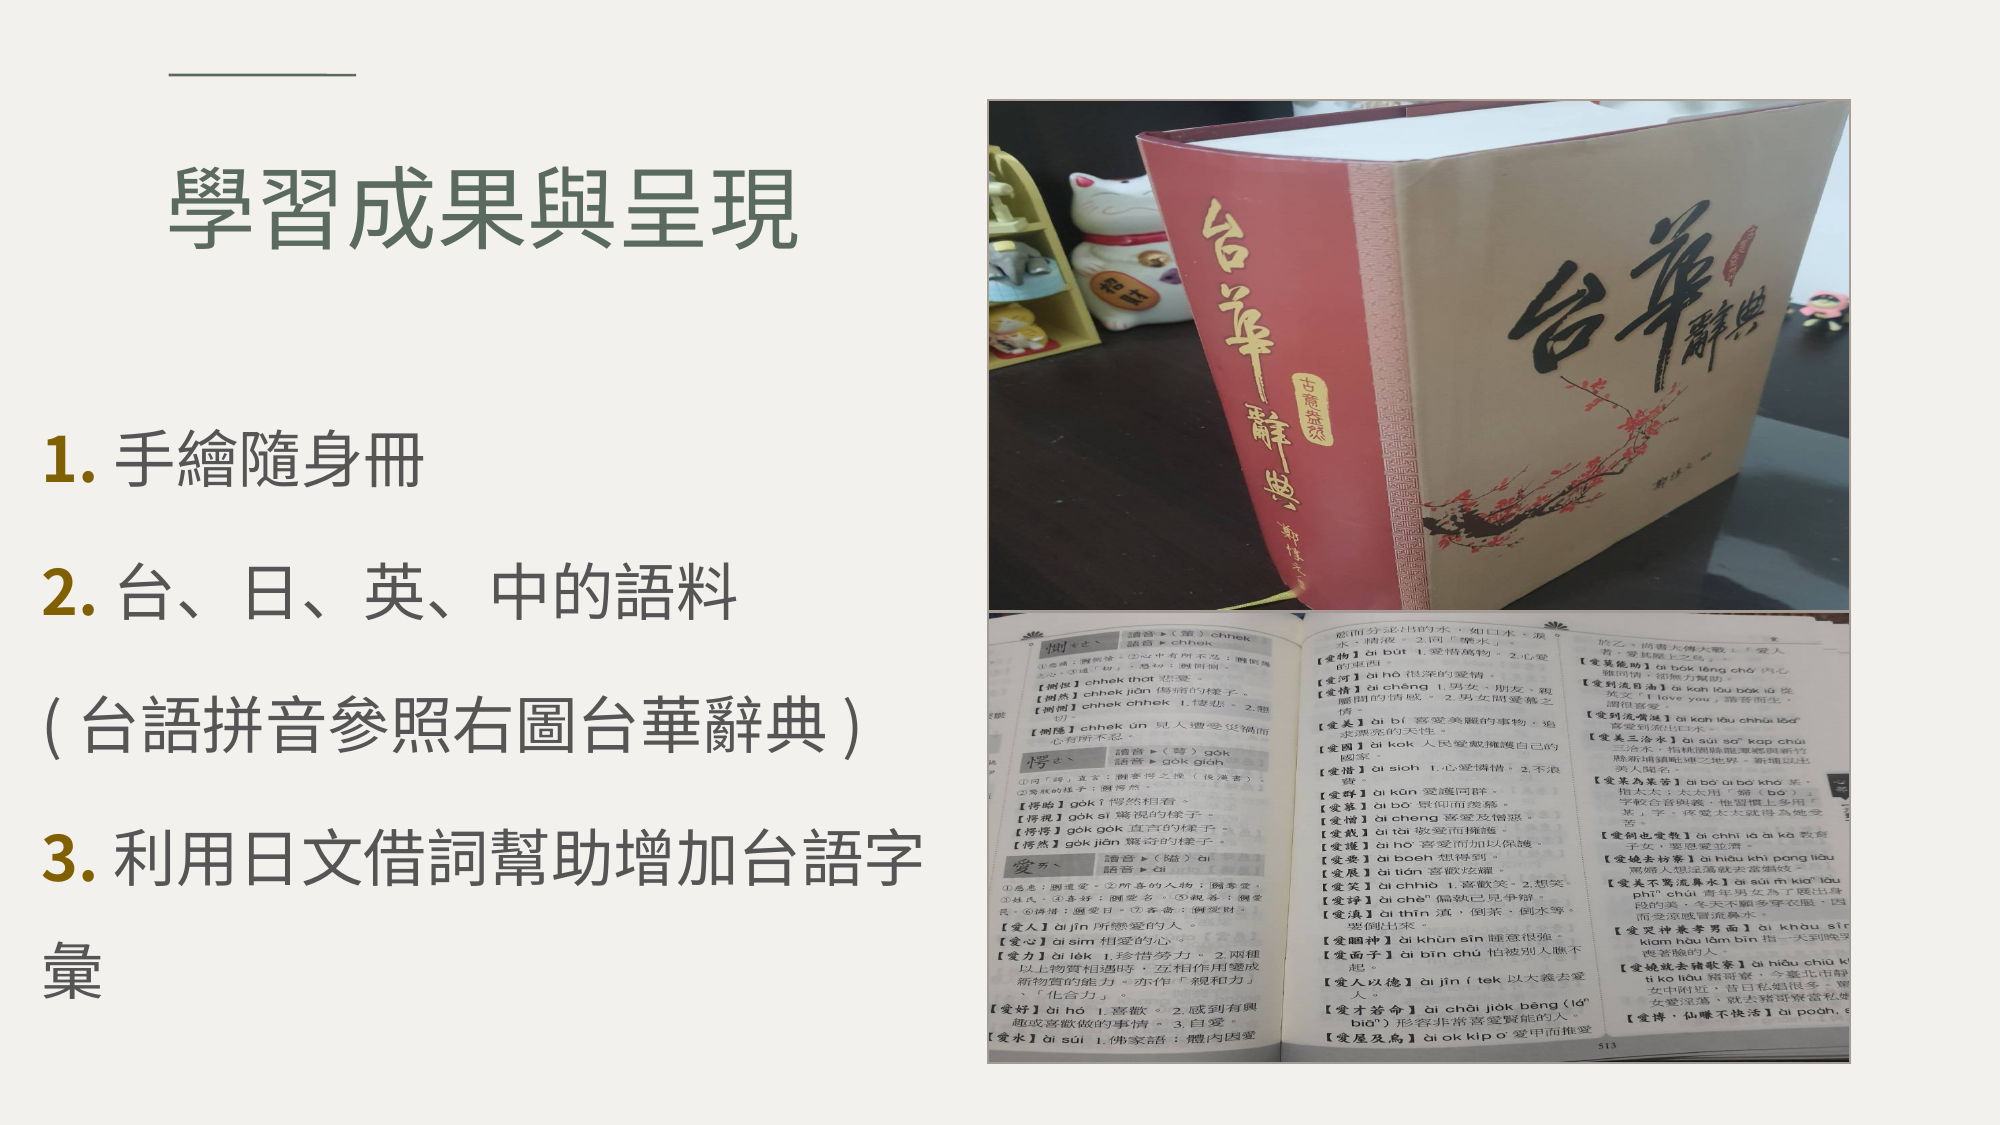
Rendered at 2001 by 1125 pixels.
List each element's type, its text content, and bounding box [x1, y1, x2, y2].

list 1.手繪隨身冊 2.台、日、英、中的語料 (台語拼音參照右圖台華辭典) 3.利用日文借詞幫助增加台語字彙 [26, 374, 988, 982]
title 學習成果與呈現 [150, 143, 988, 269]
text_box [988, 99, 1850, 1064]
